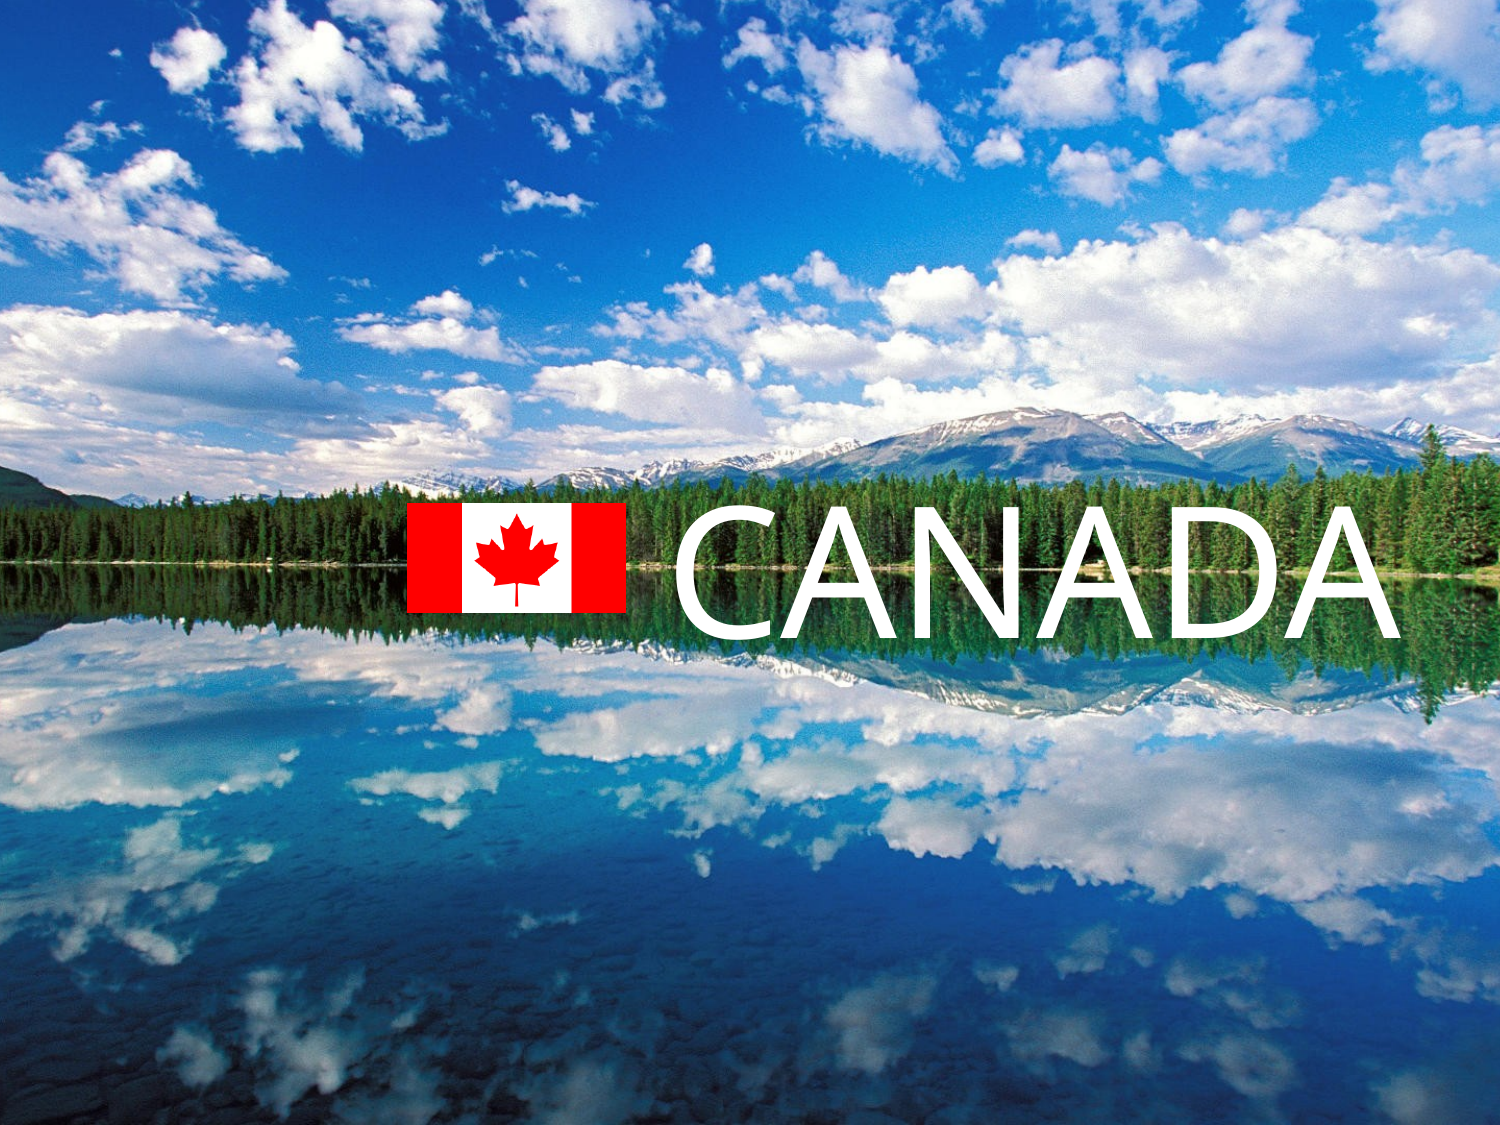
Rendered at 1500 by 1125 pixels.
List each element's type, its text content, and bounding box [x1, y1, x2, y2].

picture [0, 0, 1500, 1125]
picture [407, 503, 626, 613]
title CANADA [395, 444, 1500, 686]
